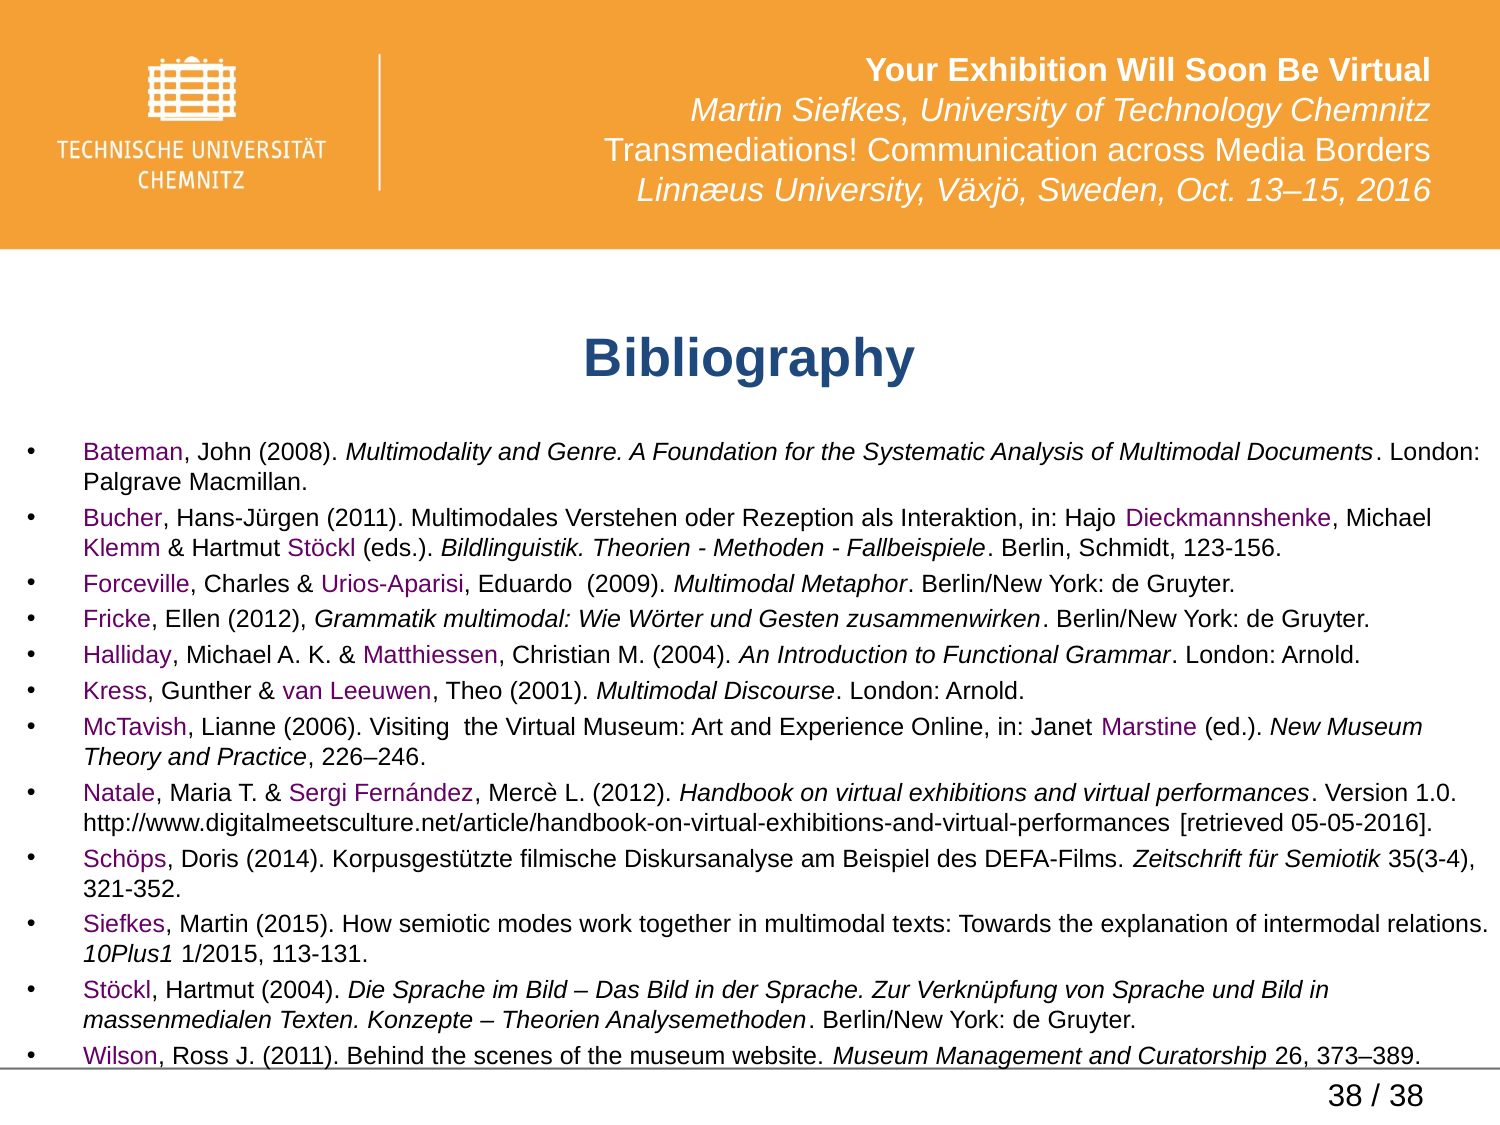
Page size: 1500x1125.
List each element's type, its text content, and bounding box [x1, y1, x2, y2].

text_box <Nummer> / 38 [1162, 1070, 1500, 1121]
picture [0, 0, 1500, 1125]
list [419, 45, 774, 197]
text_box Bibliography [59, 314, 1441, 428]
list Bateman, John (2008). Multimodality and Genre. A Foundation for the Systematic Analysis of Multimodal Documents. London: Palgrave Macmillan. Bucher, Hans-Jürgen (2011). Multimodales Verstehen oder Rezeption als Interaktion, in: Hajo Dieckmannshenke, Michael Klemm & Hartmut Stöckl (eds.). Bildlinguistik. Theorien - Methoden - Fallbeispiele. Berlin, Schmidt, 123-156. Forceville, Charles & Urios-Aparisi, Eduardo (2009). Multimodal Metaphor. Berlin/New York: de Gruyter. Fricke, Ellen (2012), Grammatik multimodal: Wie Wörter und Gesten zusammenwirken. Berlin/New York: de Gruyter. Halliday, Michael A. K. & Matthiessen, Christian M. (2004). An Introduction to Functional Grammar. London: Arnold. Kress, Gunther & van Leeuwen, Theo (2001). Multimodal Discourse. London: Arnold. McTavish, Lianne (2006). Visiting the Virtual Museum: Art and Experience Online, in: Janet Marstine (ed.). New Museum Theory and Practice, 226–246. Natale, Maria T. & Sergi Fernández, Mercè L. (2012). Handbook on virtual exhibitions and virtual performances. Version 1.0. http://www.digitalmeetsculture.net/article/handbook-on-virtual-exhibitions-and-virtual-performances [retrieved 05-05-2016]. Schöps, Doris (2014). Korpusgestützte filmische Diskursanalyse am Beispiel des DEFA-Films. Zeitschrift für Semiotik 35(3-4), 321-352. Siefkes, Martin (2015). How semiotic modes work together in multimodal texts: Towards the explanation of intermodal relations. 10Plus1 1/2015, 113-131. Stöckl, Hartmut (2004). Die Sprache im Bild – Das Bild in der Sprache. Zur Verknüpfung von Sprache und Bild in massenmedialen Texten. Konzepte – Theorien Analysemethoden. Berlin/New York: de Gruyter. Wilson, Ross J. (2011). Behind the scenes of the museum website. Museum Management and Curatorship 26, 373–389. [11, 428, 1500, 1034]
